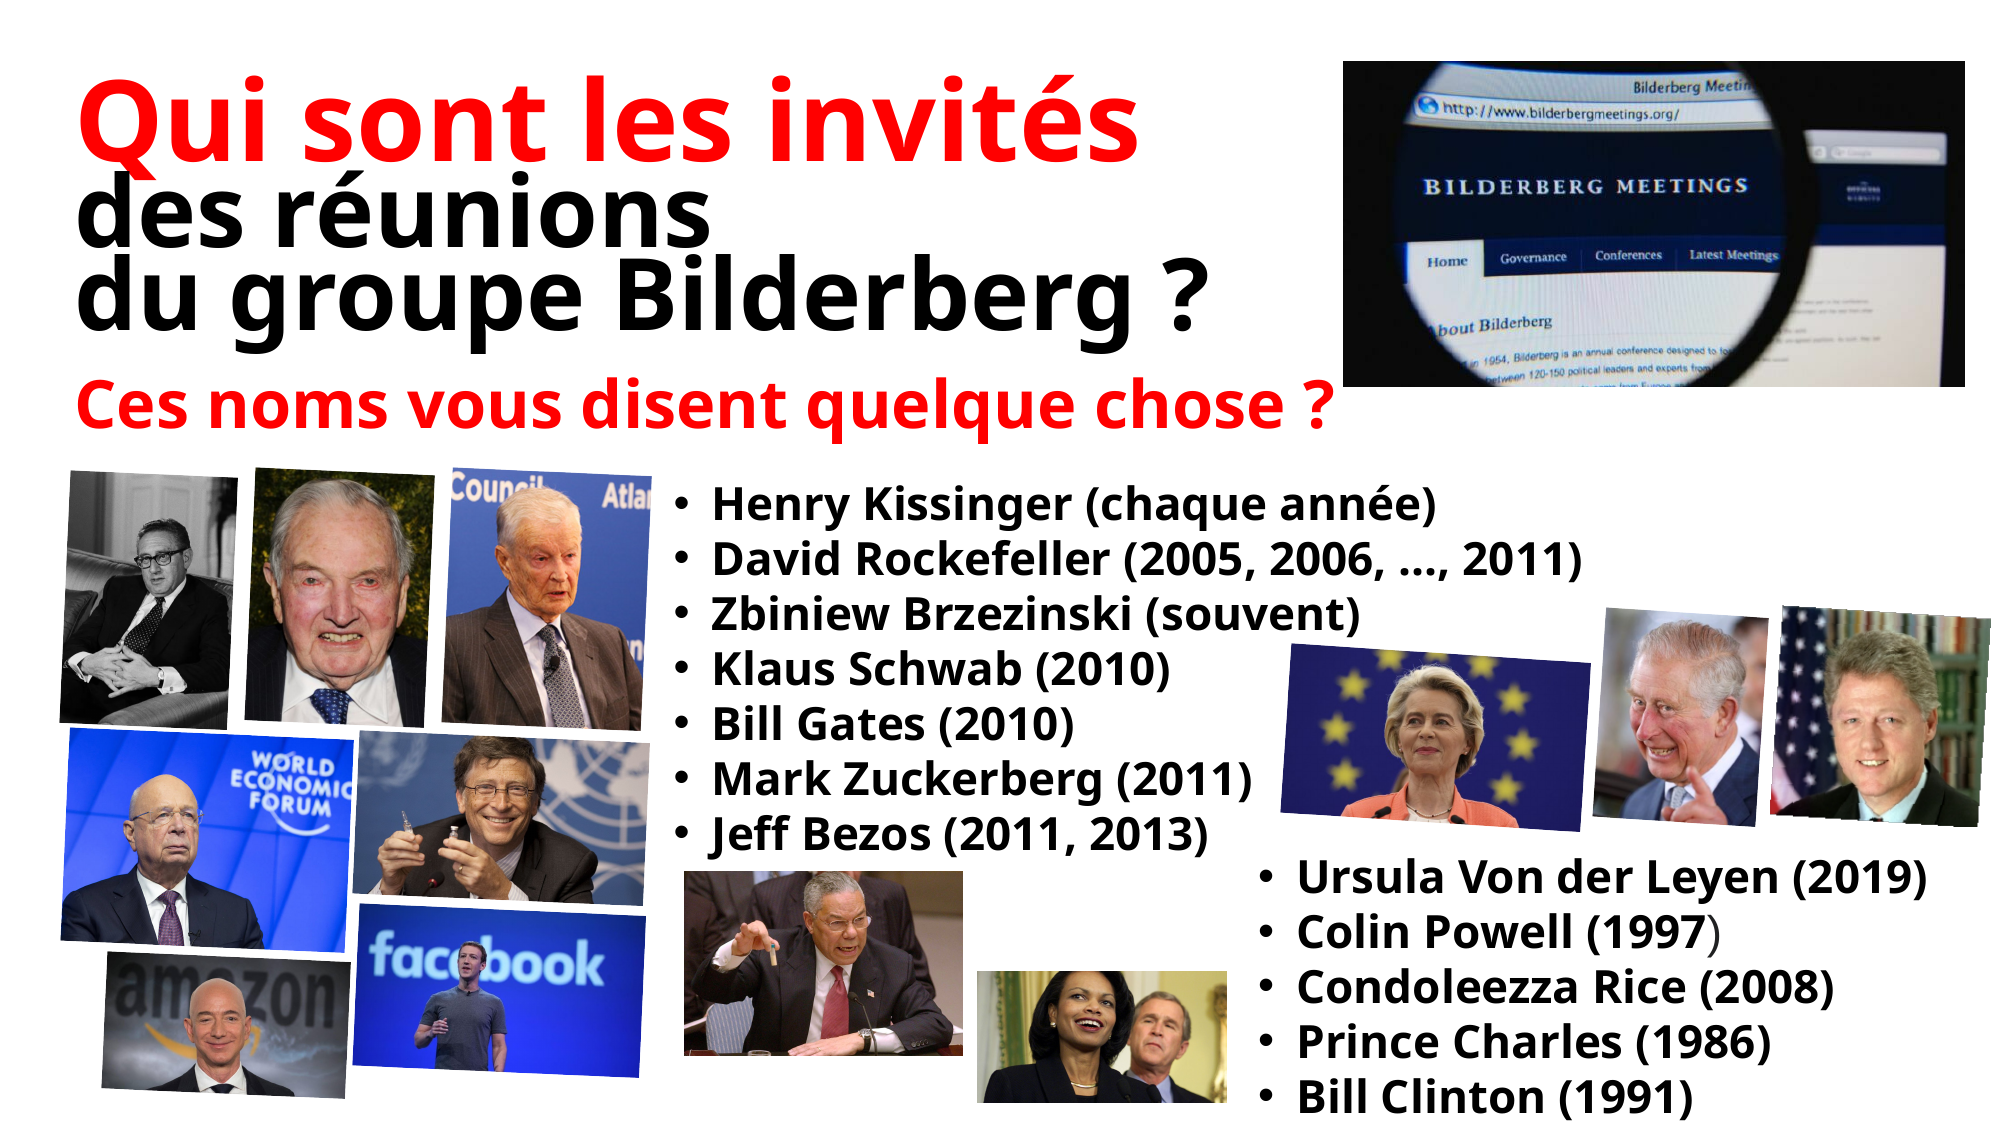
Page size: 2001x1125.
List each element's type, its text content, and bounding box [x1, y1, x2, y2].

picture [352, 903, 646, 1078]
picture [977, 971, 1227, 1103]
text_box Ursula Von der Leyen (2019) Colin Powell (1997) Condoleezza Rice (2008) Prince Charles (1986) Bill Clinton (1991) [1243, 840, 2000, 1125]
text_box Henry Kissinger (chaque année) David Rockefeller (2005, 2006, ..., 2011) Zbiniew Brzezinski (souvent) Klaus Schwab (2010) Bill Gates (2010) Mark Zuckerberg (2011) Jeff Bezos (2011, 2013) [658, 467, 1654, 872]
picture [441, 467, 652, 731]
picture [684, 871, 963, 1057]
text_box Qui sont les invités des réunions du groupe Bilderberg ? [59, 94, 1343, 354]
picture [352, 730, 650, 906]
picture [1280, 643, 1591, 832]
picture [60, 727, 354, 953]
picture [244, 467, 435, 728]
picture [1343, 62, 1965, 387]
picture [59, 470, 238, 730]
text_box Ces noms vous disent quelque chose ? [59, 354, 1941, 451]
picture [1592, 607, 1769, 827]
picture [101, 951, 351, 1099]
picture [1769, 605, 1991, 827]
